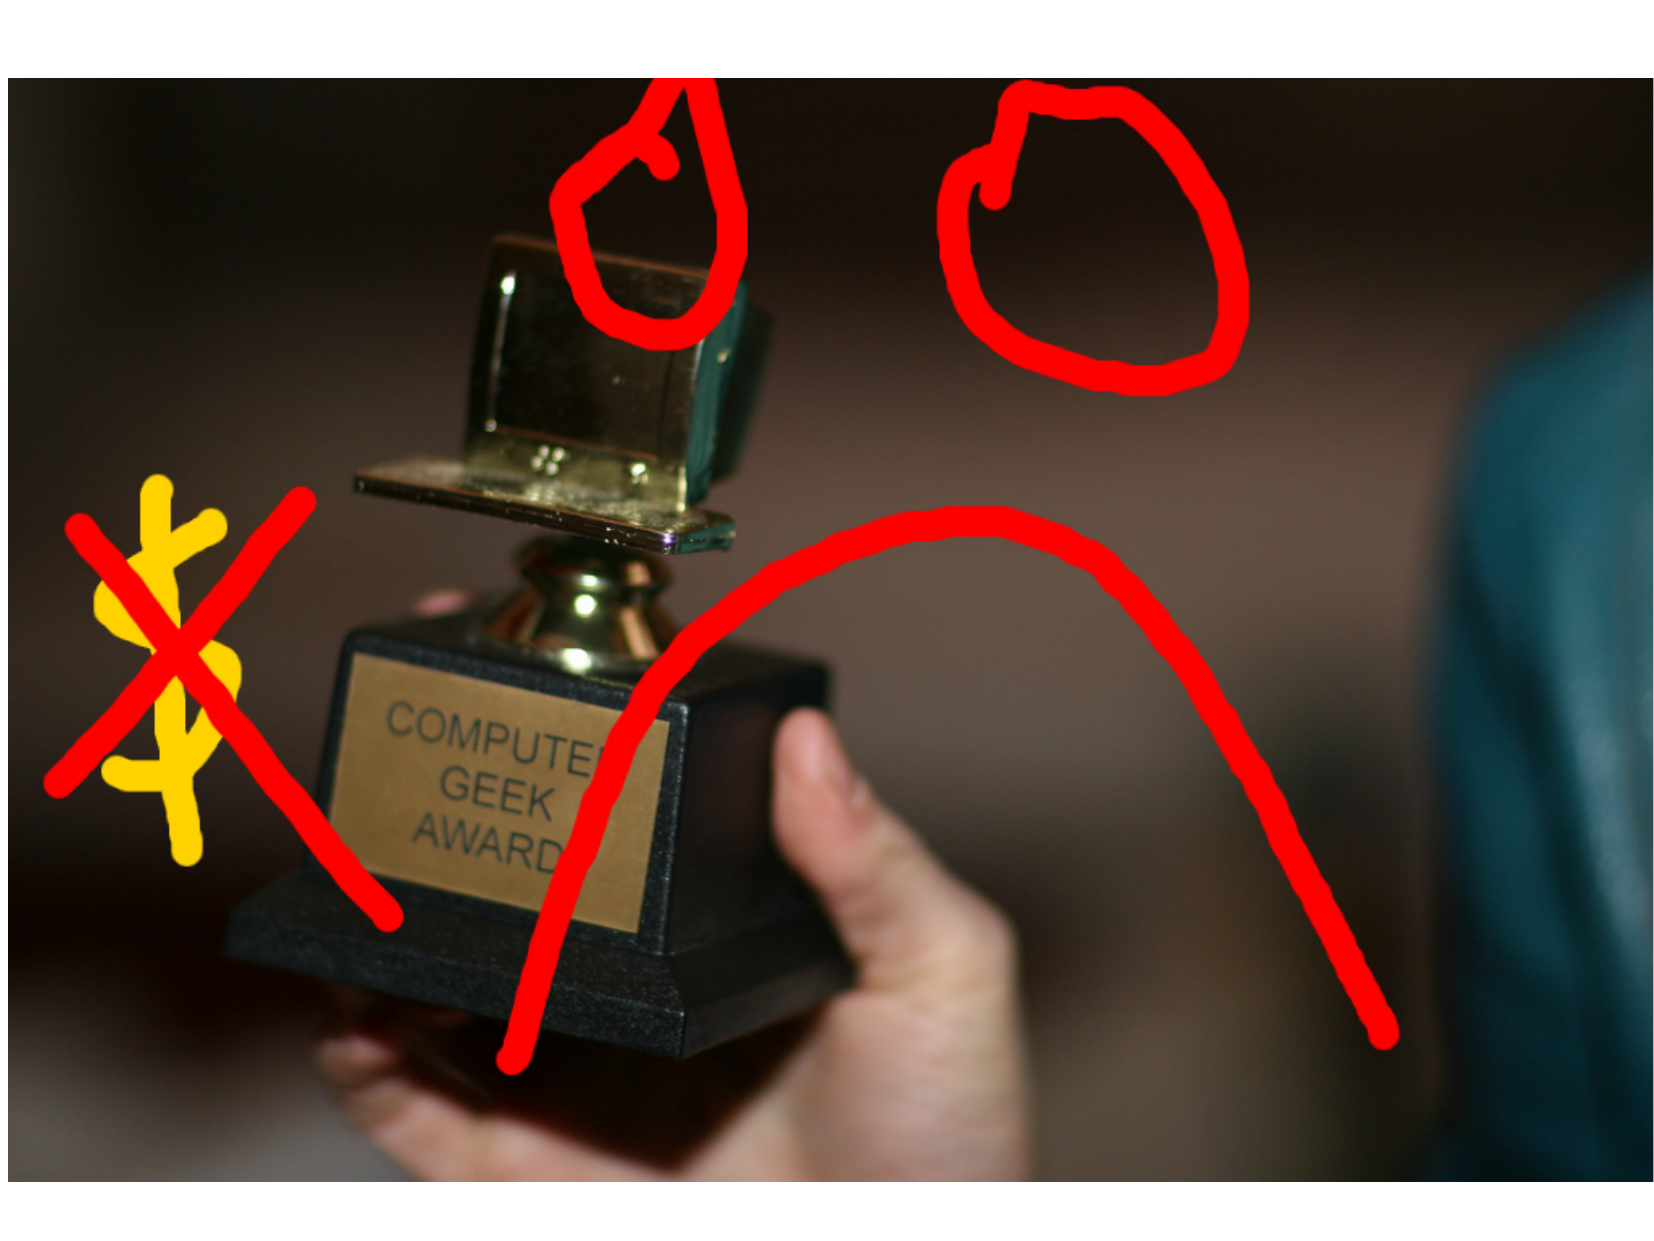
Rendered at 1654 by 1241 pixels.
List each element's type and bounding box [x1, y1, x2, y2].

picture [8, 78, 1654, 1182]
